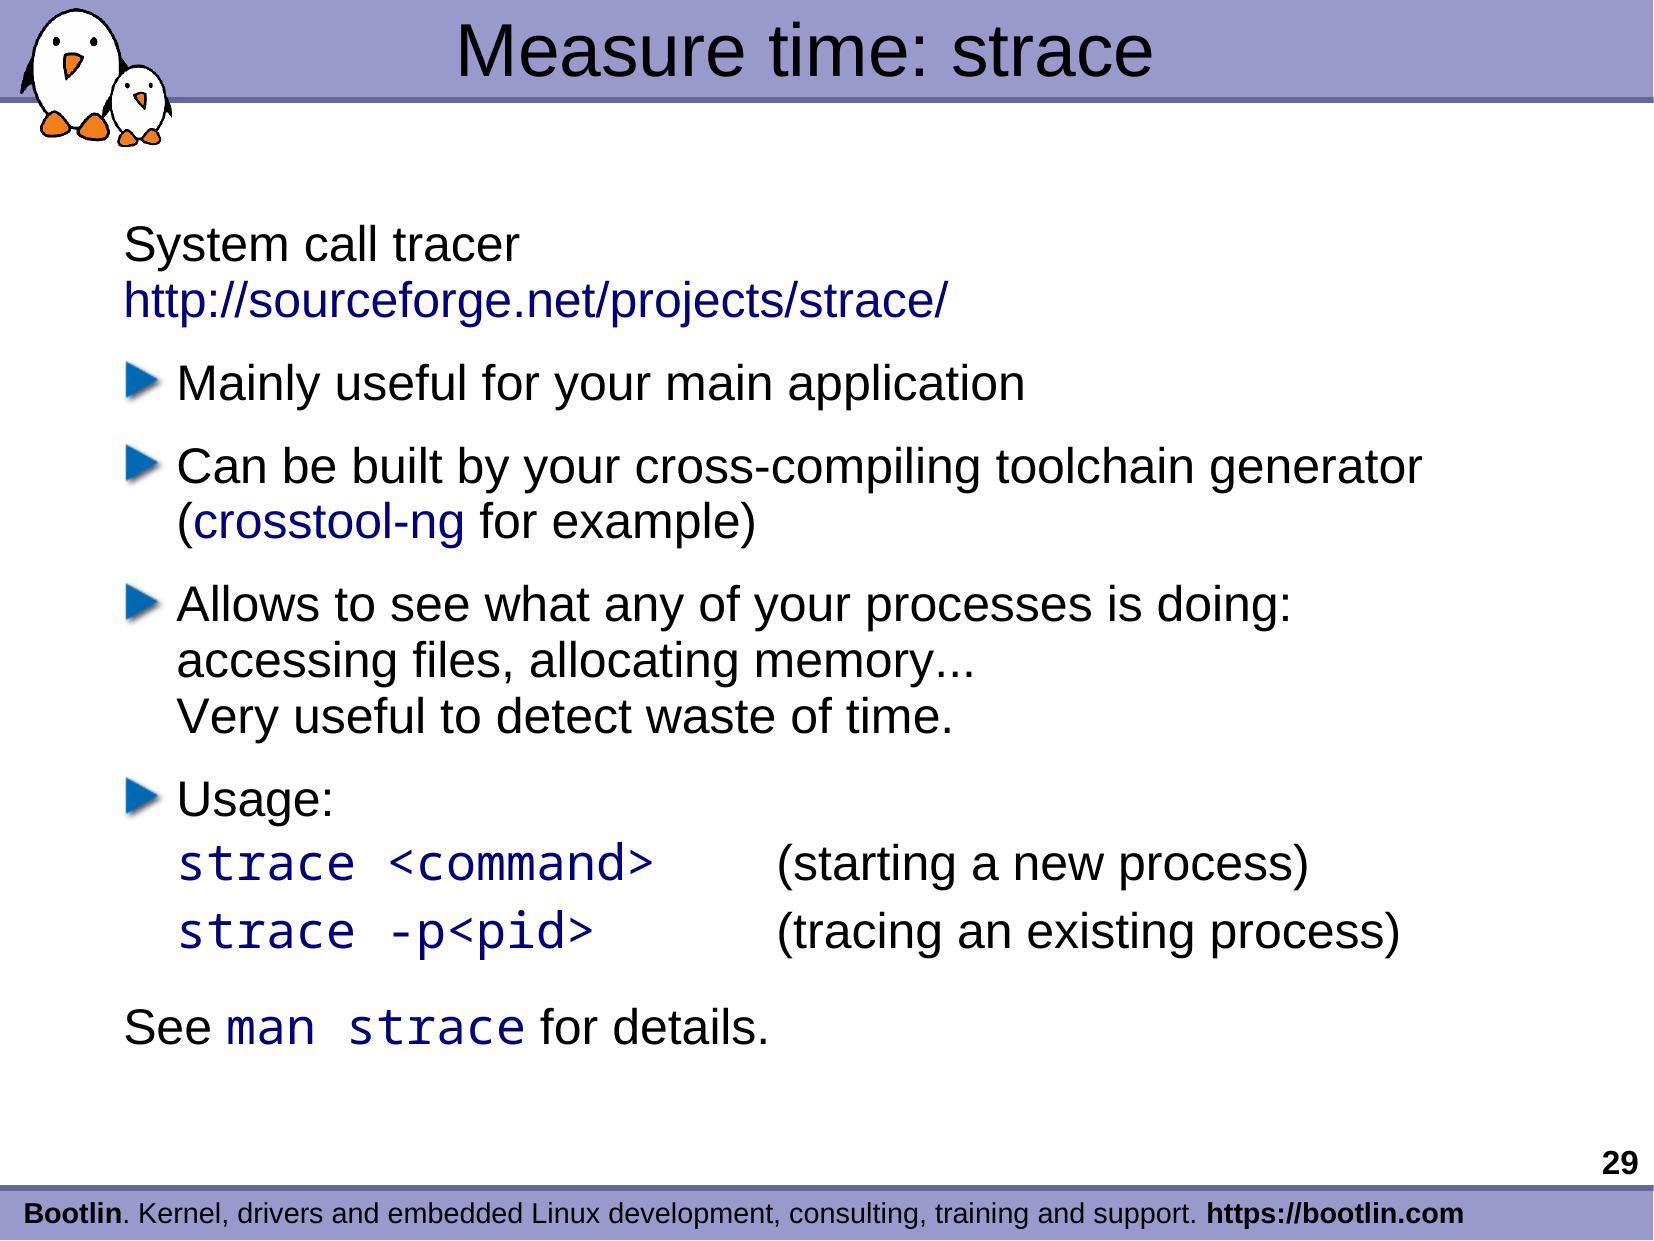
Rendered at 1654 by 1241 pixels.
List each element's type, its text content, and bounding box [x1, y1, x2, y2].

list System call tracer http://sourceforge.net/projects/strace/ Mainly useful for your main application Can be built by your cross-compiling toolchain generator (crosstool-ng for example) Allows to see what any of your processes is doing: accessing files, allocating memory... Very useful to detect waste of time. Usage: strace <command> (starting a new process) strace -p<pid> (tracing an existing process) See man strace for details. [105, 216, 1518, 1099]
title Measure time: strace [60, 0, 1551, 100]
picture [20, 8, 172, 147]
